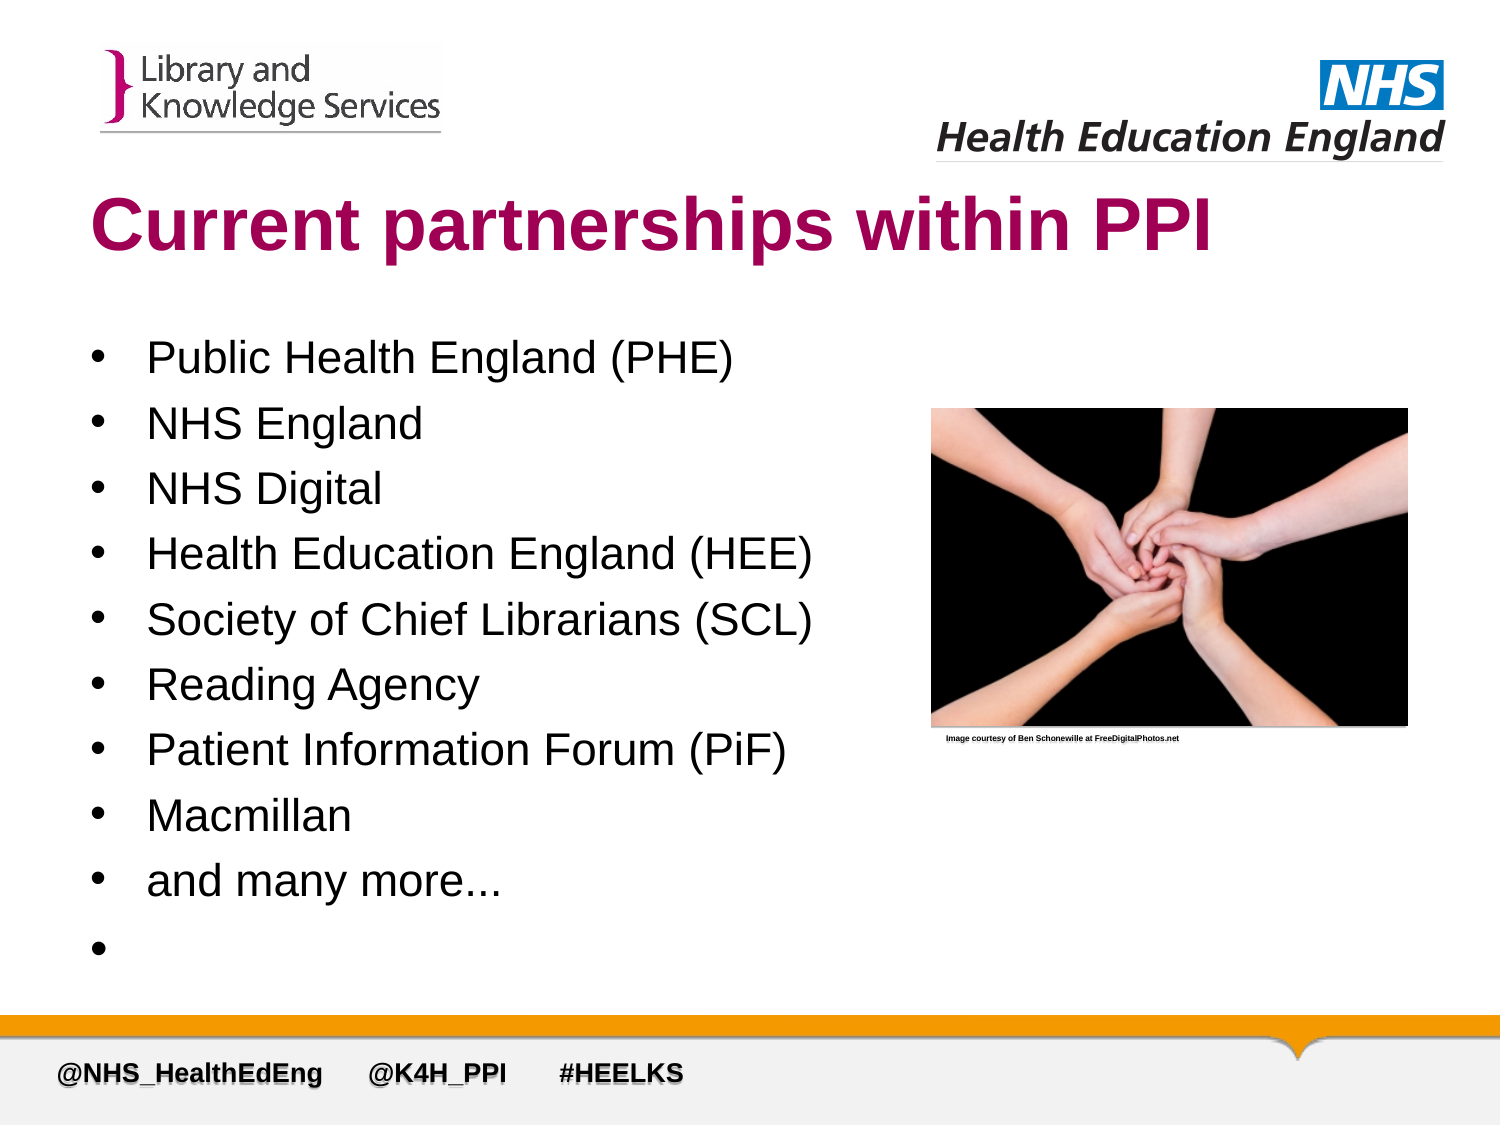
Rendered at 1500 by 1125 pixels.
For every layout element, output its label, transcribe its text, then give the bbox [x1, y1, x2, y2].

list Public Health England (PHE) NHS England NHS Digital Health Education England (HEE) Society of Chief Librarians (SCL) Reading Agency Patient Information Forum (PiF) Macmillan and many more... [75, 279, 1361, 933]
picture [931, 408, 1408, 725]
text_box Image courtesy of Ben Schonewille at FreeDigitalPhotos.net [931, 725, 1457, 751]
picture [100, 42, 443, 131]
text_box @NHS_HealthEdEng @K4H_PPI #HEELKS [41, 1047, 918, 1108]
title Current partnerships within PPI [75, 168, 1351, 279]
